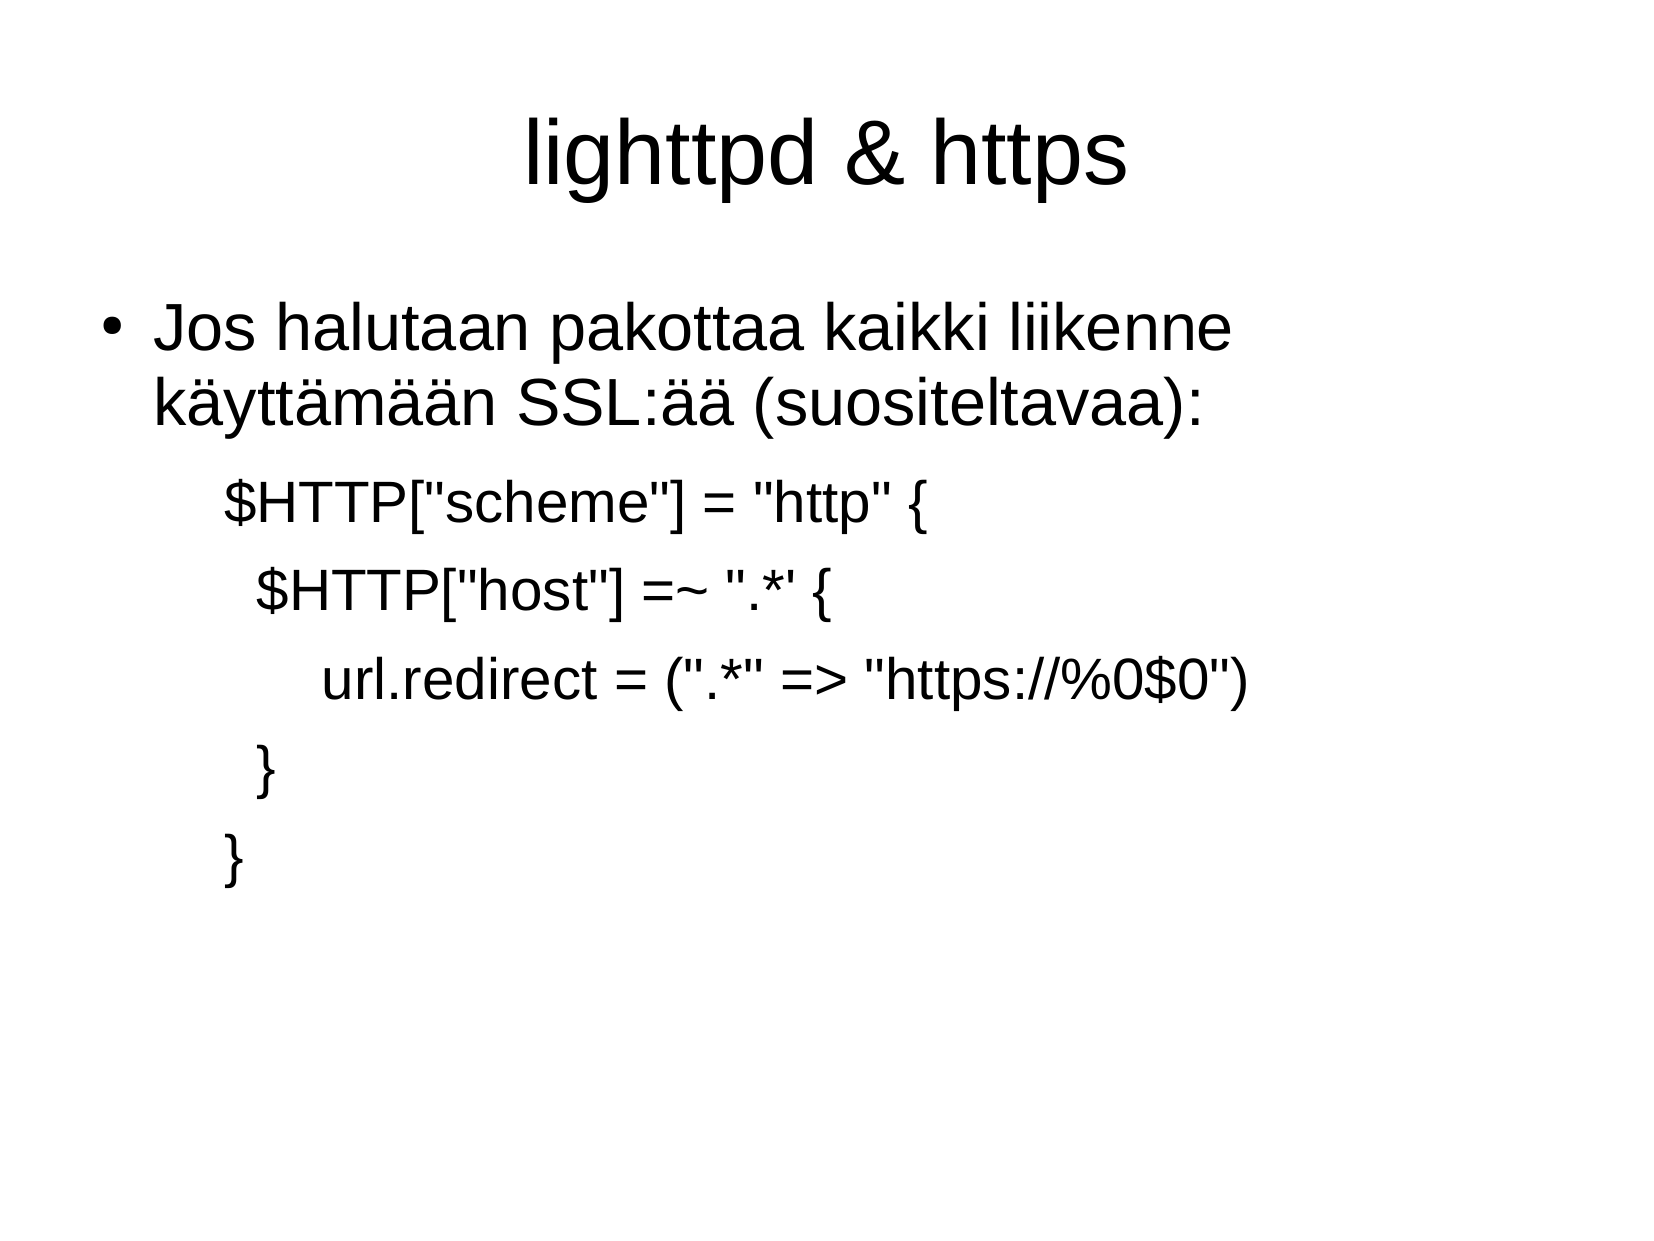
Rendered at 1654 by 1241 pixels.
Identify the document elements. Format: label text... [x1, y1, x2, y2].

title lighttpd & https [82, 49, 1571, 257]
list Jos halutaan pakottaa kaikki liikenne käyttämään SSL:ää (suositeltavaa): $HTTP["scheme"] = "http" { $HTTP["host"] =~ ".*' { url.redirect = (".*" => "https://%0$0") } } [82, 290, 1571, 1010]
